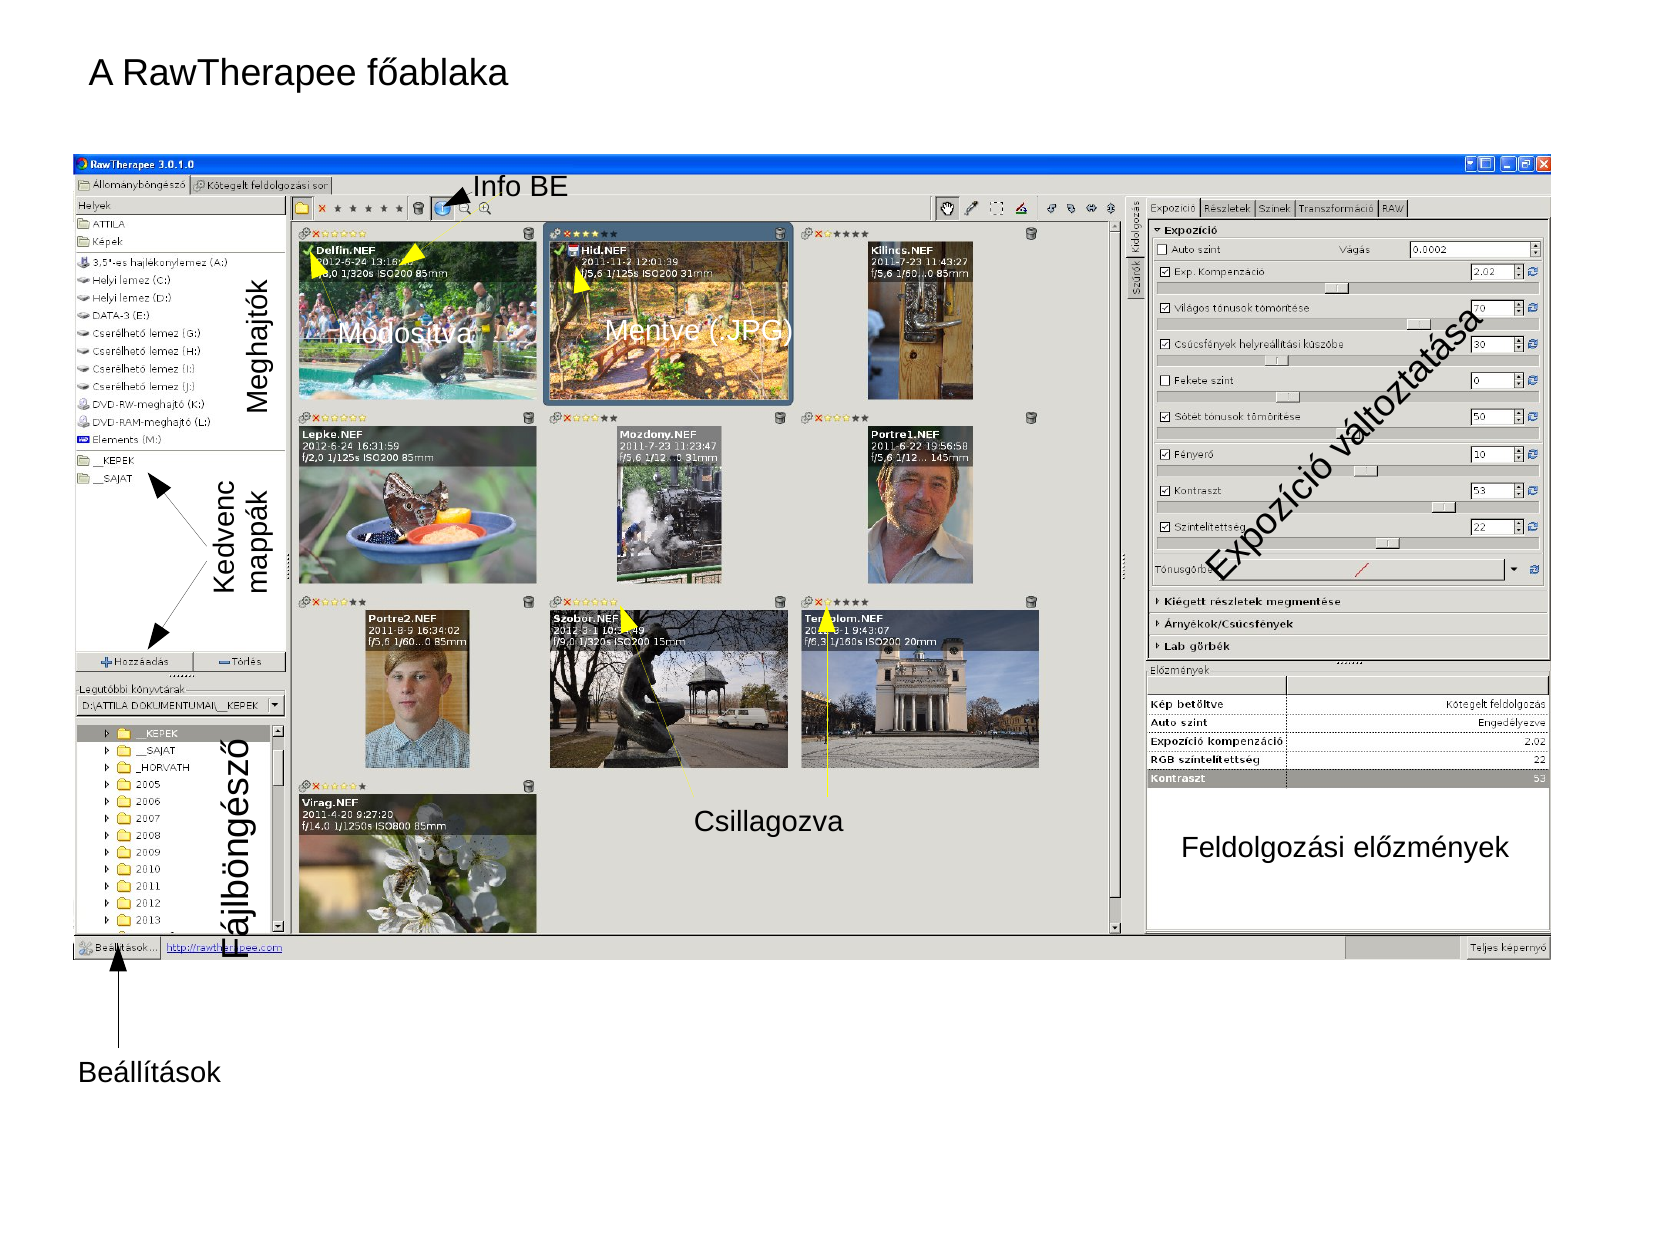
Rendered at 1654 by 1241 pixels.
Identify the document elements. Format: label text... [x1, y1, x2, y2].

text_box Fájlböngésző [206, 723, 264, 976]
text_box A RawTherapee főablaka [73, 44, 523, 116]
text_box Csillagozva [679, 797, 859, 845]
text_box Mentve (.JPG) [589, 307, 808, 355]
text_box Expozíció változtatása [1181, 280, 1506, 606]
picture [73, 154, 1551, 960]
text_box Info BE [457, 162, 584, 211]
text_box Meghajtók [233, 264, 281, 430]
text_box Kedvenc mappák [200, 457, 281, 610]
text_box Feldolgozási előzmények [1166, 823, 1525, 872]
text_box Beállítások [63, 1048, 237, 1096]
text_box Módosítva [322, 310, 488, 358]
